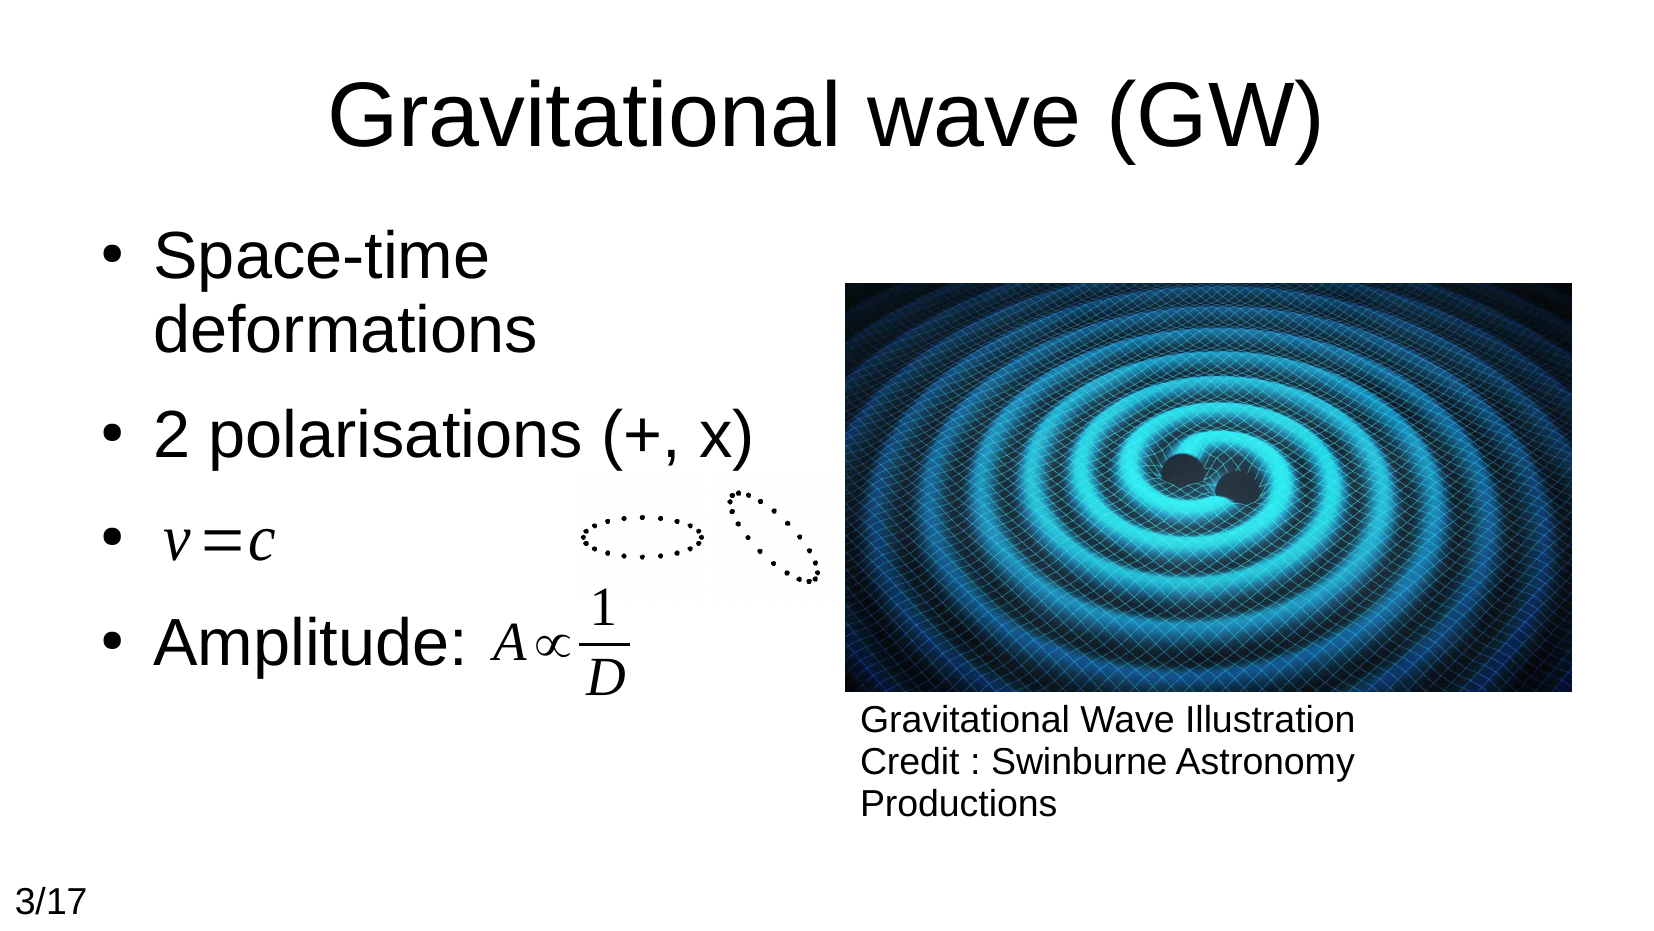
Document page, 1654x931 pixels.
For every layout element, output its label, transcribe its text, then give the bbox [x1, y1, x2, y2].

picture [576, 471, 840, 604]
text_box <numéro>/17 [0, 873, 296, 931]
list Space-time deformations 2 polarisations (+, x) Amplitude: [82, 217, 809, 758]
text_box Gravitational Wave Illustration Credit : Swinburne Astronomy Productions [845, 691, 1565, 833]
picture [845, 283, 1572, 692]
title Gravitational wave (GW) [82, 37, 1571, 193]
chart [147, 501, 296, 576]
chart [472, 577, 646, 709]
